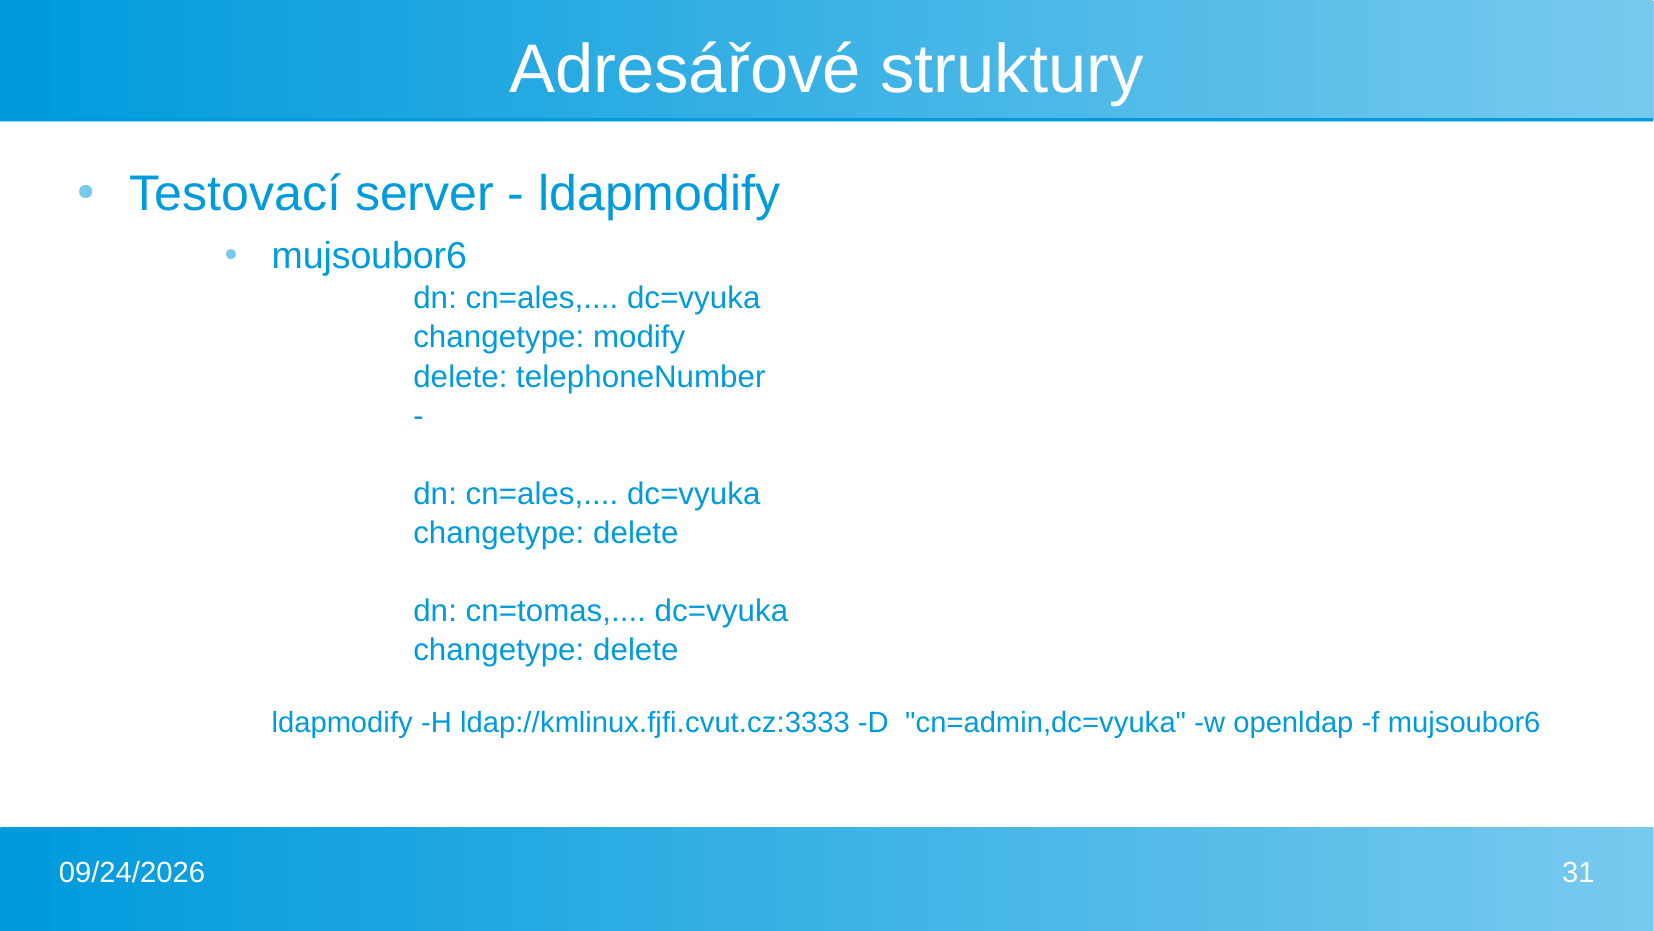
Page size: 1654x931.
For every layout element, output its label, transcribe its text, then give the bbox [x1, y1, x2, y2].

title Adresářové struktury [59, 29, 1595, 108]
list Testovací server - ldapmodify mujsoubor6 dn: cn=ales,.... dc=vyuka changetype: modify delete: telephoneNumber - dn: cn=ales,.... dc=vyuka changetype: delete dn: cn=tomas,.... dc=vyuka changetype: delete ldapmodify -H ldap://kmlinux.fjfi.cvut.cz:3333 -D "cn=admin,dc=vyuka" -w openldap -f mujsoubor6 [59, 165, 1595, 756]
